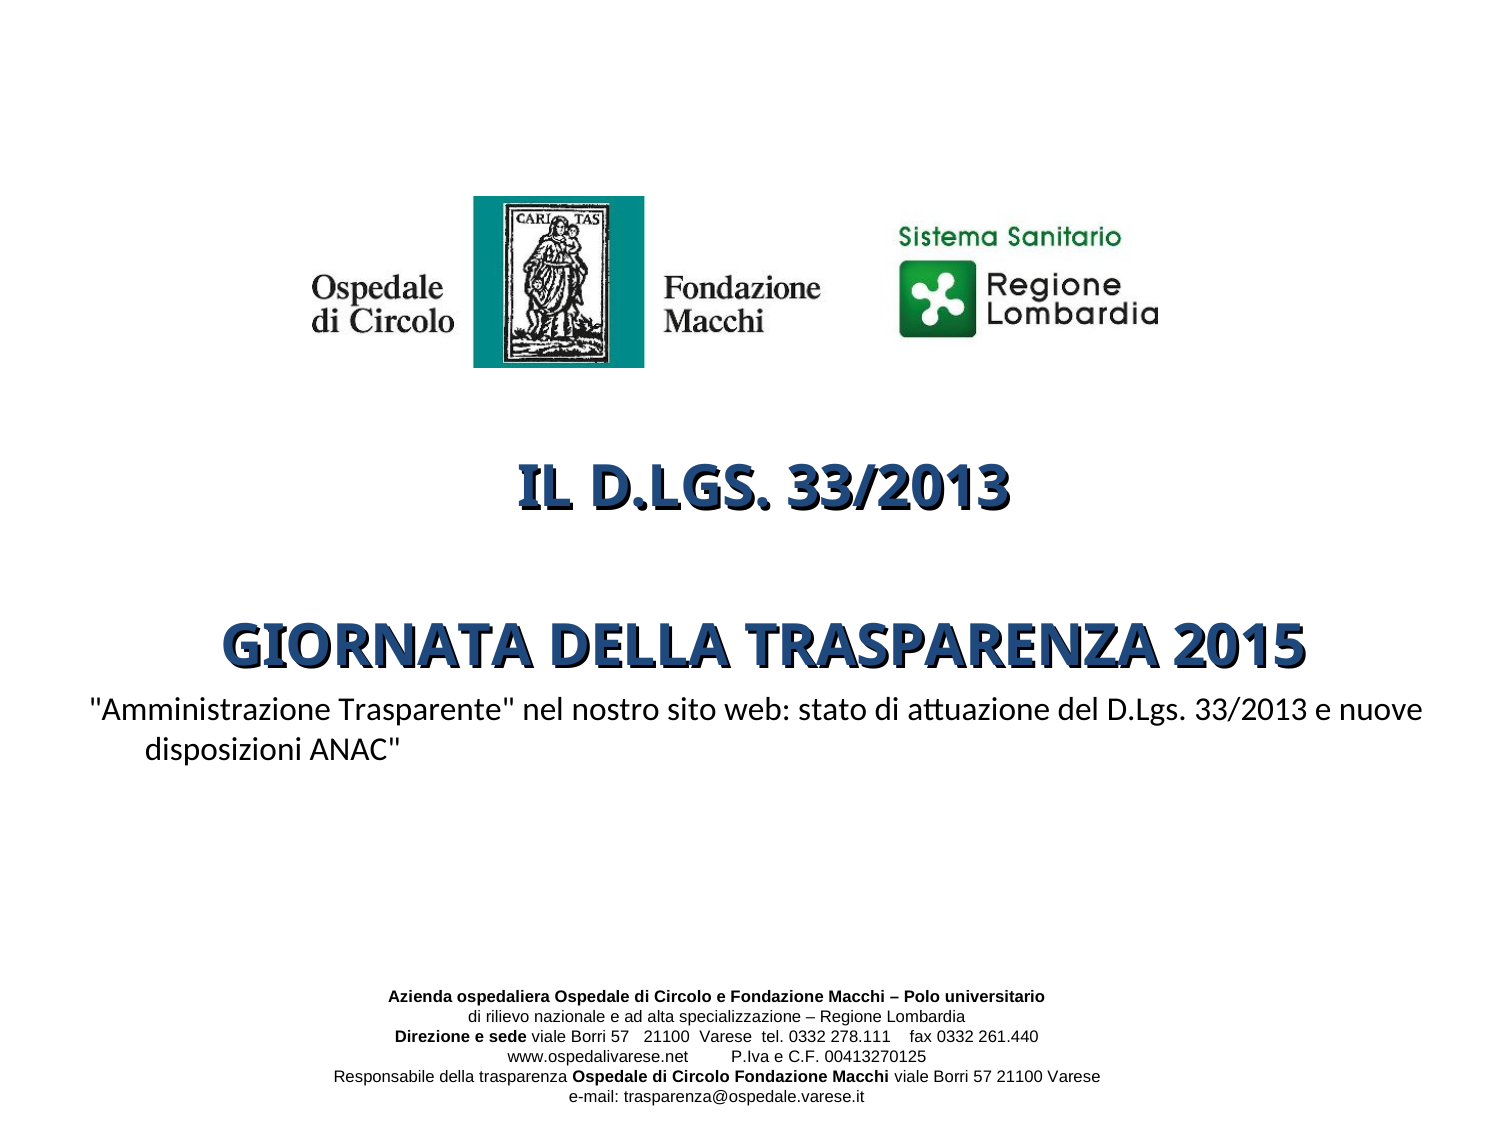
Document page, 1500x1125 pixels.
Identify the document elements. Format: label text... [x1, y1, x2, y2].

text_box Azienda ospedaliera Ospedale di Circolo e Fondazione Macchi – Polo universitario di rilievo nazionale e ad alta specializzazione – Regione Lombardia Direzione e sede viale Borri 57 21100 Varese tel. 0332 278.111 fax 0332 261.440 www.ospedalivarese.net P.Iva e C.F. 00413270125 Responsabile della trasparenza Ospedale di Circolo Fondazione Macchi viale Borri 57 21100 Varese e-mail: trasparenza@ospedale.varese.it [192, 902, 1243, 1114]
list IL D.LGS. 33/2013 GIORNATA DELLA TRASPARENZA 2015 "Amministrazione Trasparente" nel nostro sito web: stato di attuazione del D.Lgs. 33/2013 e nuove disposizioni ANAC" [88, 420, 1439, 972]
picture [312, 196, 1158, 368]
